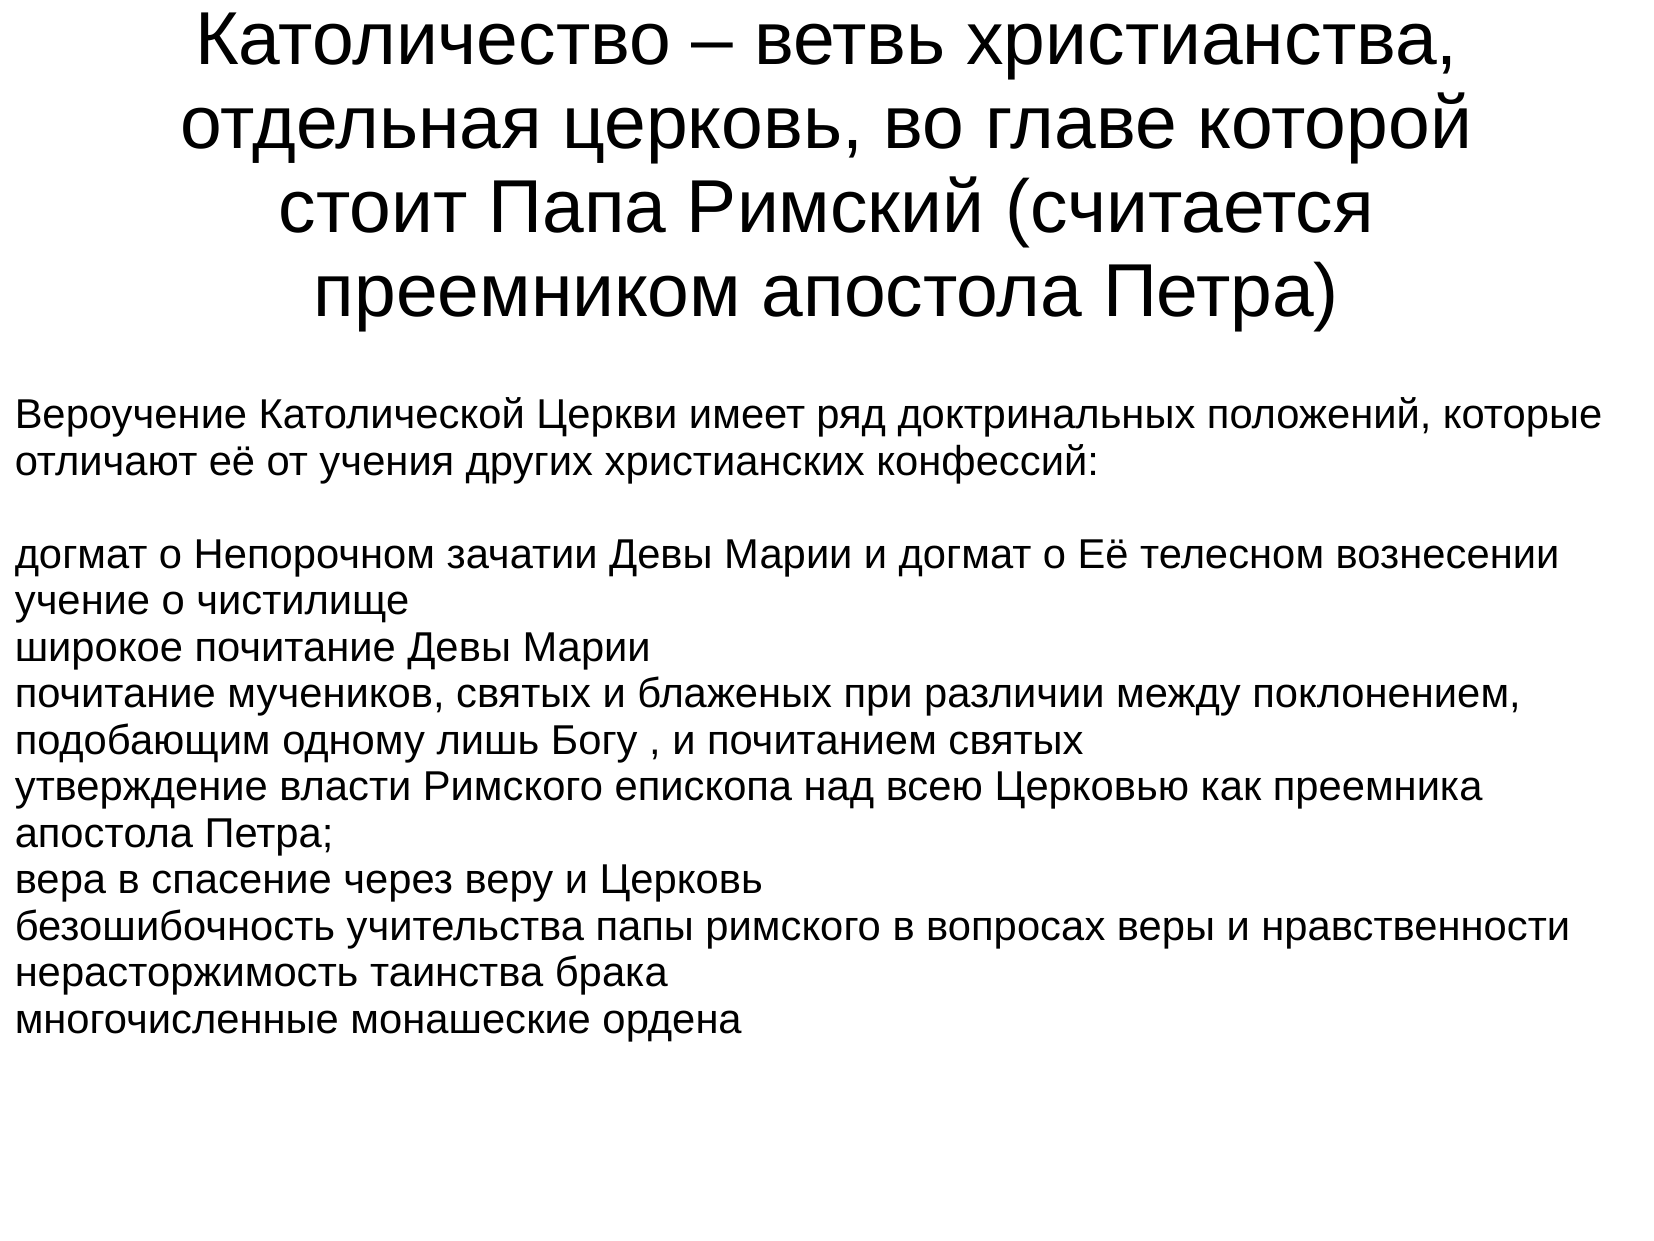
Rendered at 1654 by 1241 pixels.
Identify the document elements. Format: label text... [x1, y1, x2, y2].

title Католичество – ветвь христианства, отдельная церковь, во главе которой стоит Папа Римский (считается преемником апостола Петра) [82, 0, 1571, 333]
text_box Вероучение Католической Церкви имеет ряд доктринальных положений, которые отличают её от учения других христианских конфессий: догмат о Непорочном зачатии Девы Марии и догмат о Её телесном вознесении учение о чистилище широкое почитание Девы Марии почитание мучеников, святых и блаженых при различии между поклонением, подобающим одному лишь Богу , и почитанием святых утверждение власти Римского епископа над всею Церковью как преемника апостола Петра; вера в спасение через веру и Церковь безошибочность учительства папы римского в вопросах веры и нравственности нерасторжимость таинства брака многочисленные монашеские ордена [0, 383, 1646, 1063]
